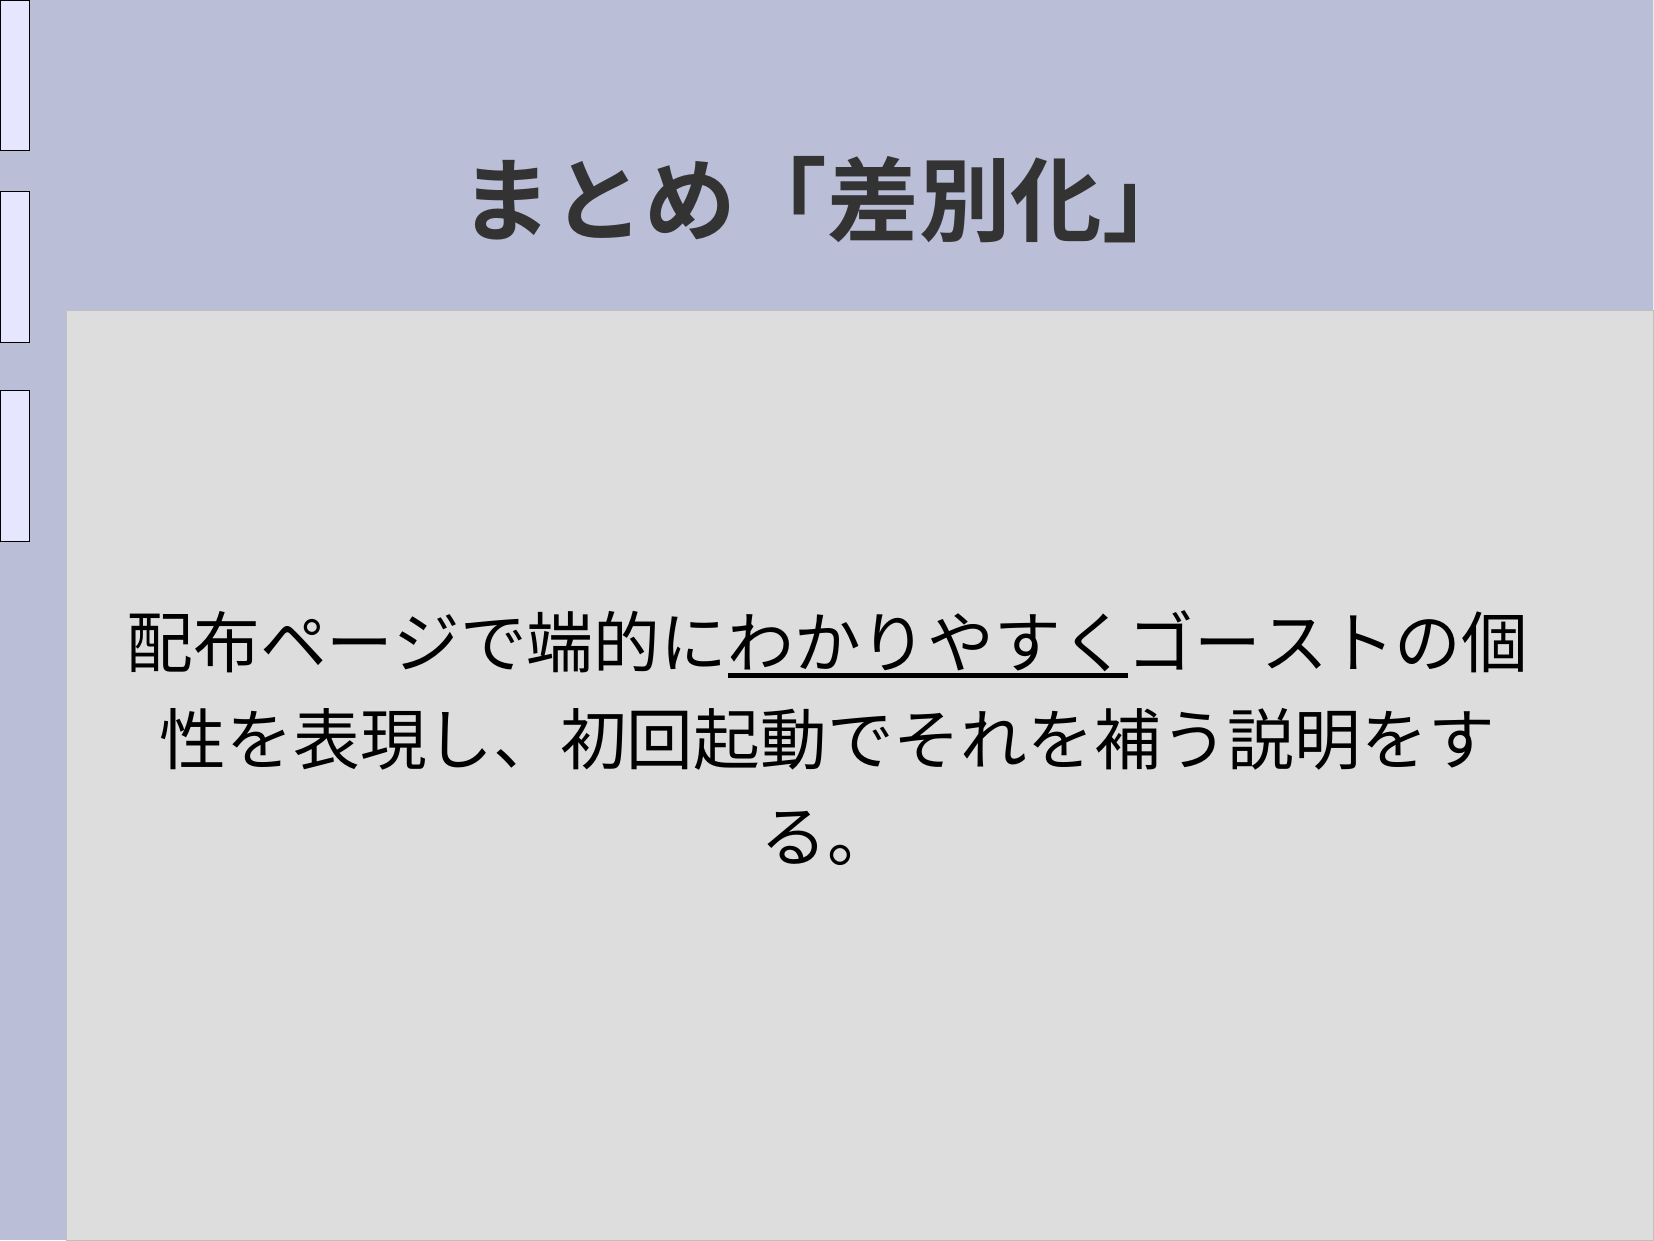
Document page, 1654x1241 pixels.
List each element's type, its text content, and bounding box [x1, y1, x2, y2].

title まとめ「差別化」 [121, 91, 1534, 299]
subtitle 配布ページで端的にわかりやすくゴーストの個性を表現し、初回起動でそれを補う説明をする。 [121, 344, 1534, 1127]
